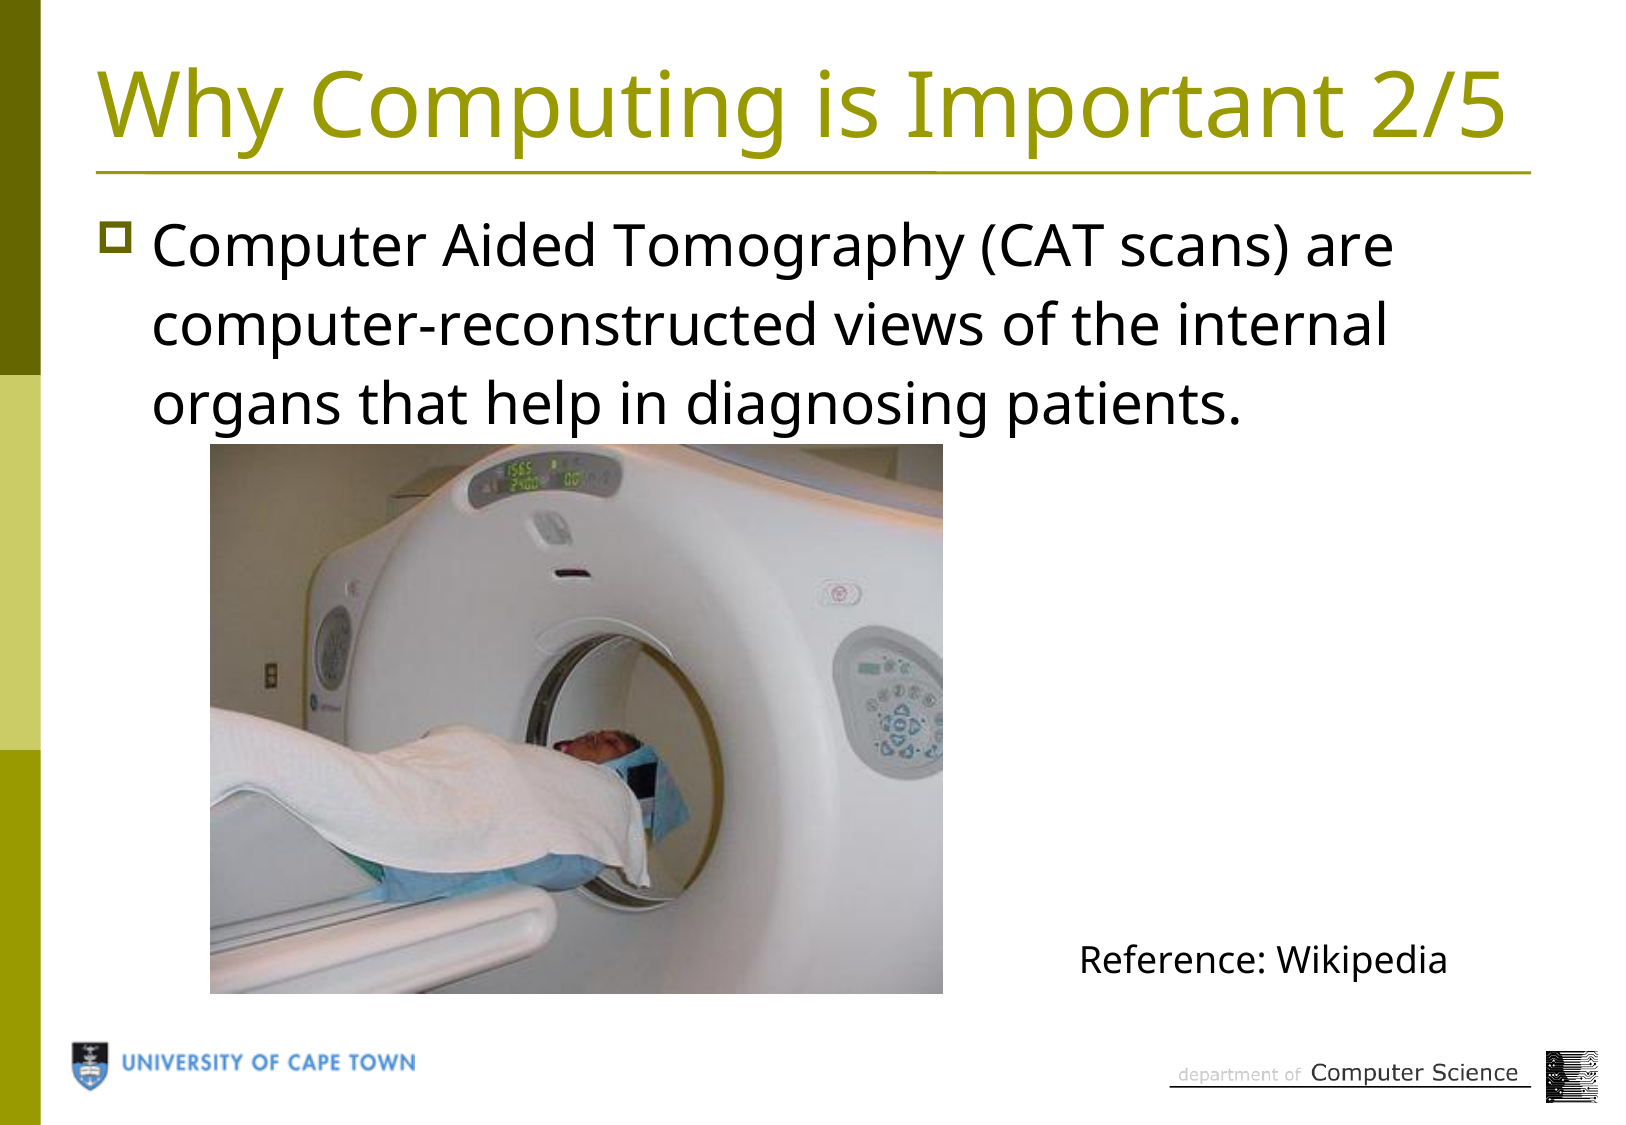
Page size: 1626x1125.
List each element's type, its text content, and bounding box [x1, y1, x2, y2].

picture [1169, 1043, 1532, 1091]
picture [1546, 1051, 1598, 1103]
picture [210, 444, 943, 994]
text_box Reference: Wikipedia [1063, 928, 1464, 990]
title Why Computing is Important 2/5 [81, 45, 1544, 173]
picture [61, 1024, 415, 1103]
list Computer Aided Tomography (CAT scans) are computer-reconstructed views of the internal organs that help in diagnosing patients. [81, 196, 1544, 1006]
